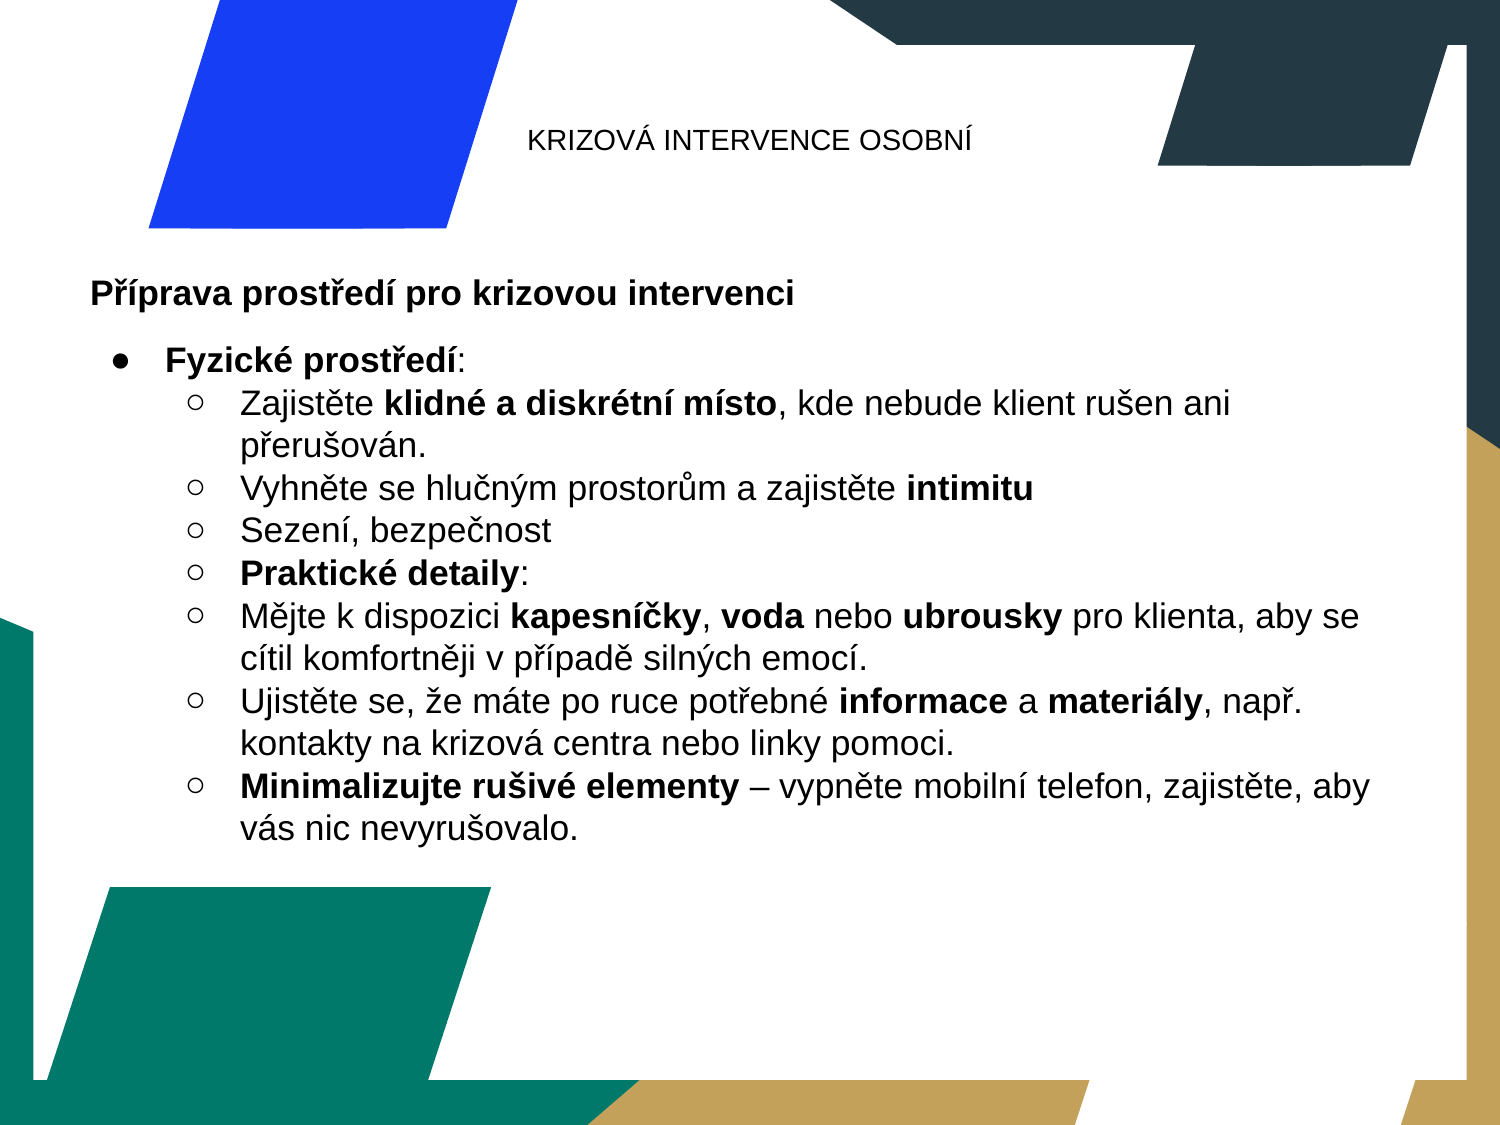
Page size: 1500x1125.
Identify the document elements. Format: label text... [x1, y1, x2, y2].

list Příprava prostředí pro krizovou intervenci Fyzické prostředí: Zajistěte klidné a diskrétní místo, kde nebude klient rušen ani přerušován. Vyhněte se hlučným prostorům a zajistěte intimitu Sezení, bezpečnost Praktické detaily: Mějte k dispozici kapesníčky, voda nebo ubrousky pro klienta, aby se cítil komfortněji v případě silných emocí. Ujistěte se, že máte po ruce potřebné informace a materiály, např. kontakty na krizová centra nebo linky pomoci. Minimalizujte rušivé elementy – vypněte mobilní telefon, zajistěte, aby vás nic nevyrušovalo. [75, 262, 1425, 1005]
title KRIZOVÁ INTERVENCE OSOBNÍ [75, 45, 1425, 233]
